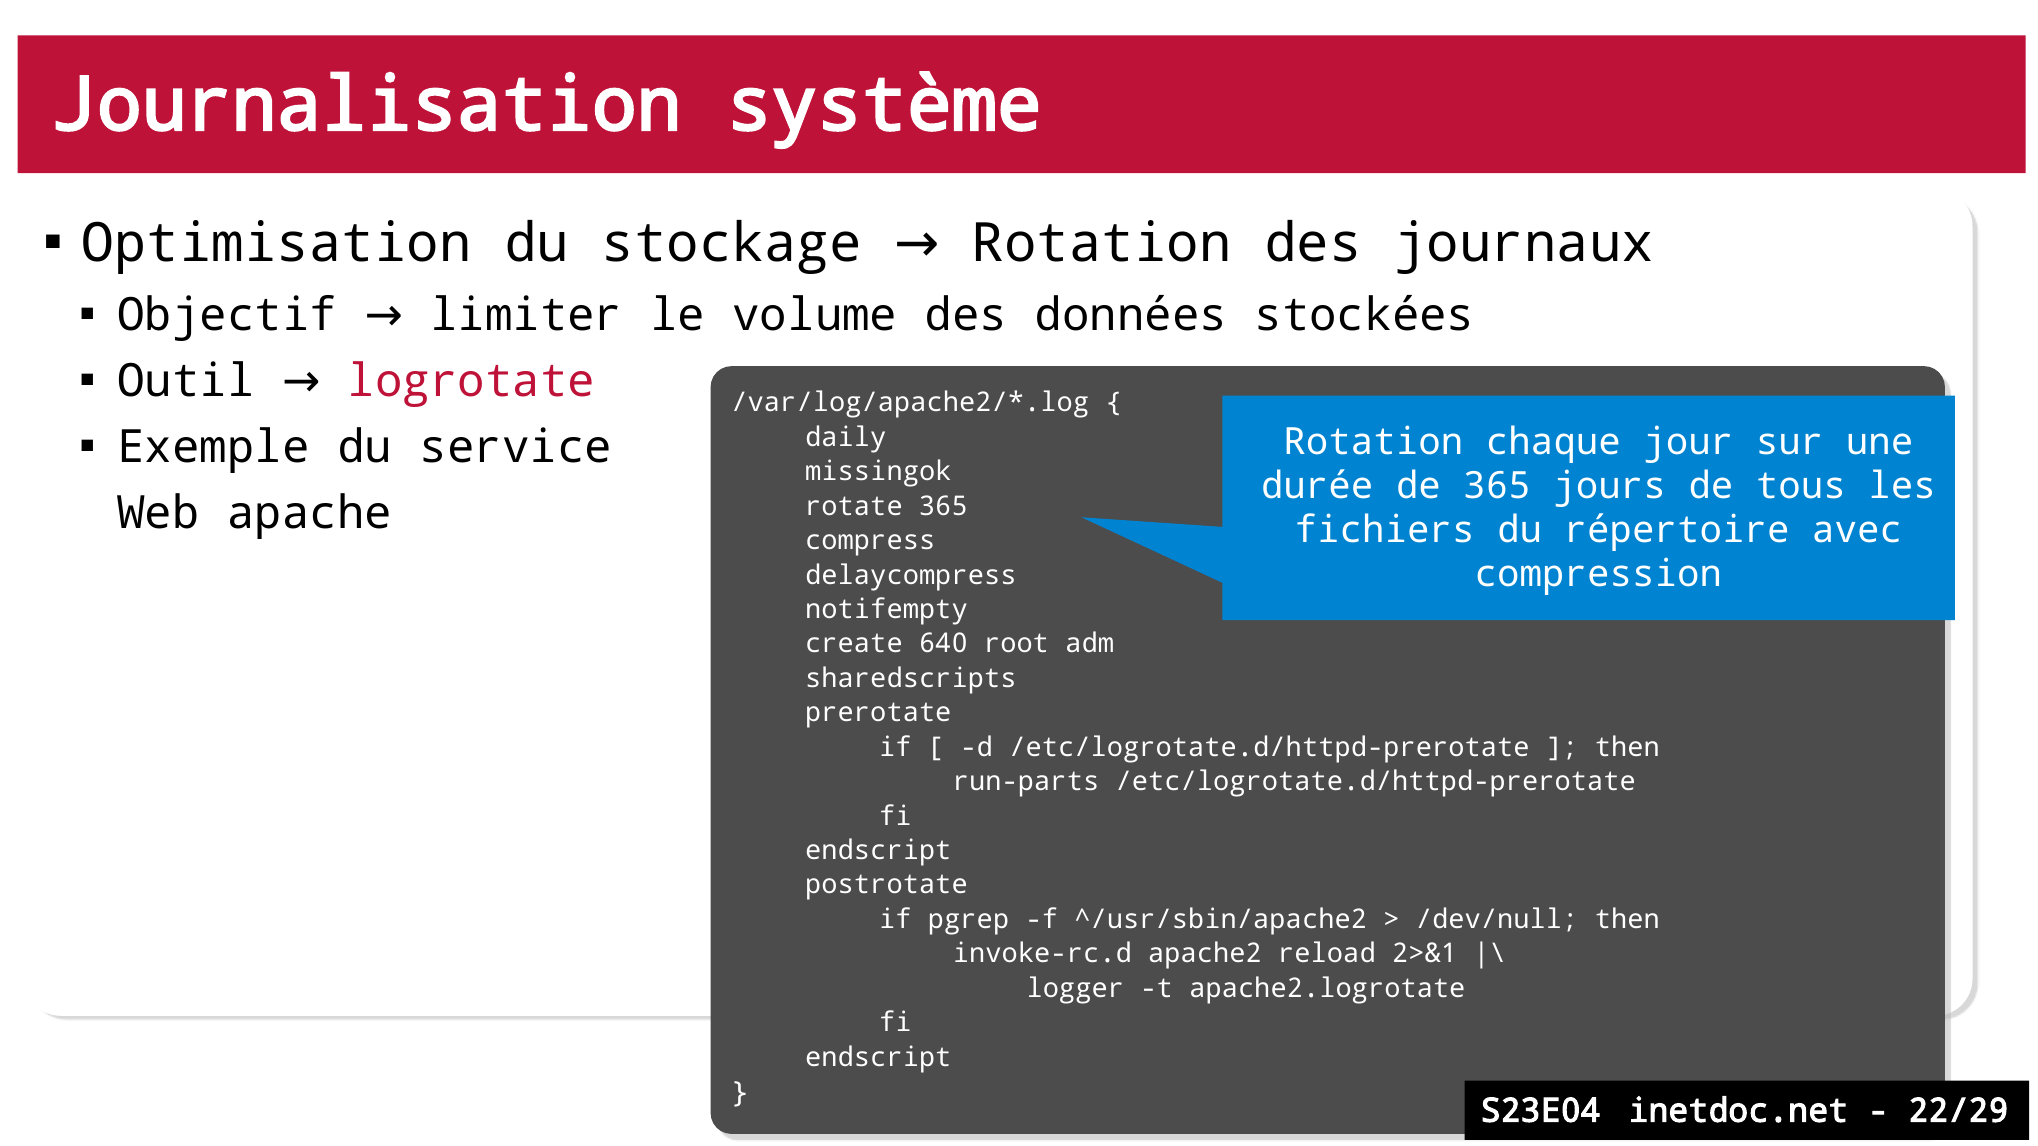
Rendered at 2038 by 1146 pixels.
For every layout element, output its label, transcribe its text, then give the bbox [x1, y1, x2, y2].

text_box S23E04 inetdoc.net - <numéro>/29 [1464, 1080, 2030, 1140]
text_box Rotation chaque jour sur une durée de 365 jours de tous les fichiers du répertoire avec compression [1081, 395, 1955, 621]
text_box /var/log/apache2/*.log { daily missingok rotate 365 compress delaycompress notifempty create 640 root adm sharedscripts prerotate if [ -d /etc/logrotate.d/httpd-prerotate ]; then run-parts /etc/logrotate.d/httpd-prerotate fi endscript postrotate if pgrep -f ^/usr/sbin/apache2 > /dev/null; then invoke-rc.d apache2 reload 2>&1 |\ logger -t apache2.logrotate fi endscript } [710, 366, 1945, 1134]
text_box Optimisation du stockage → Rotation des journaux Objectif → limiter le volume des données stockées Outil → logrotate Exemple du service Web apache [23, 188, 1973, 1016]
text_box Journalisation système [17, 35, 2026, 174]
